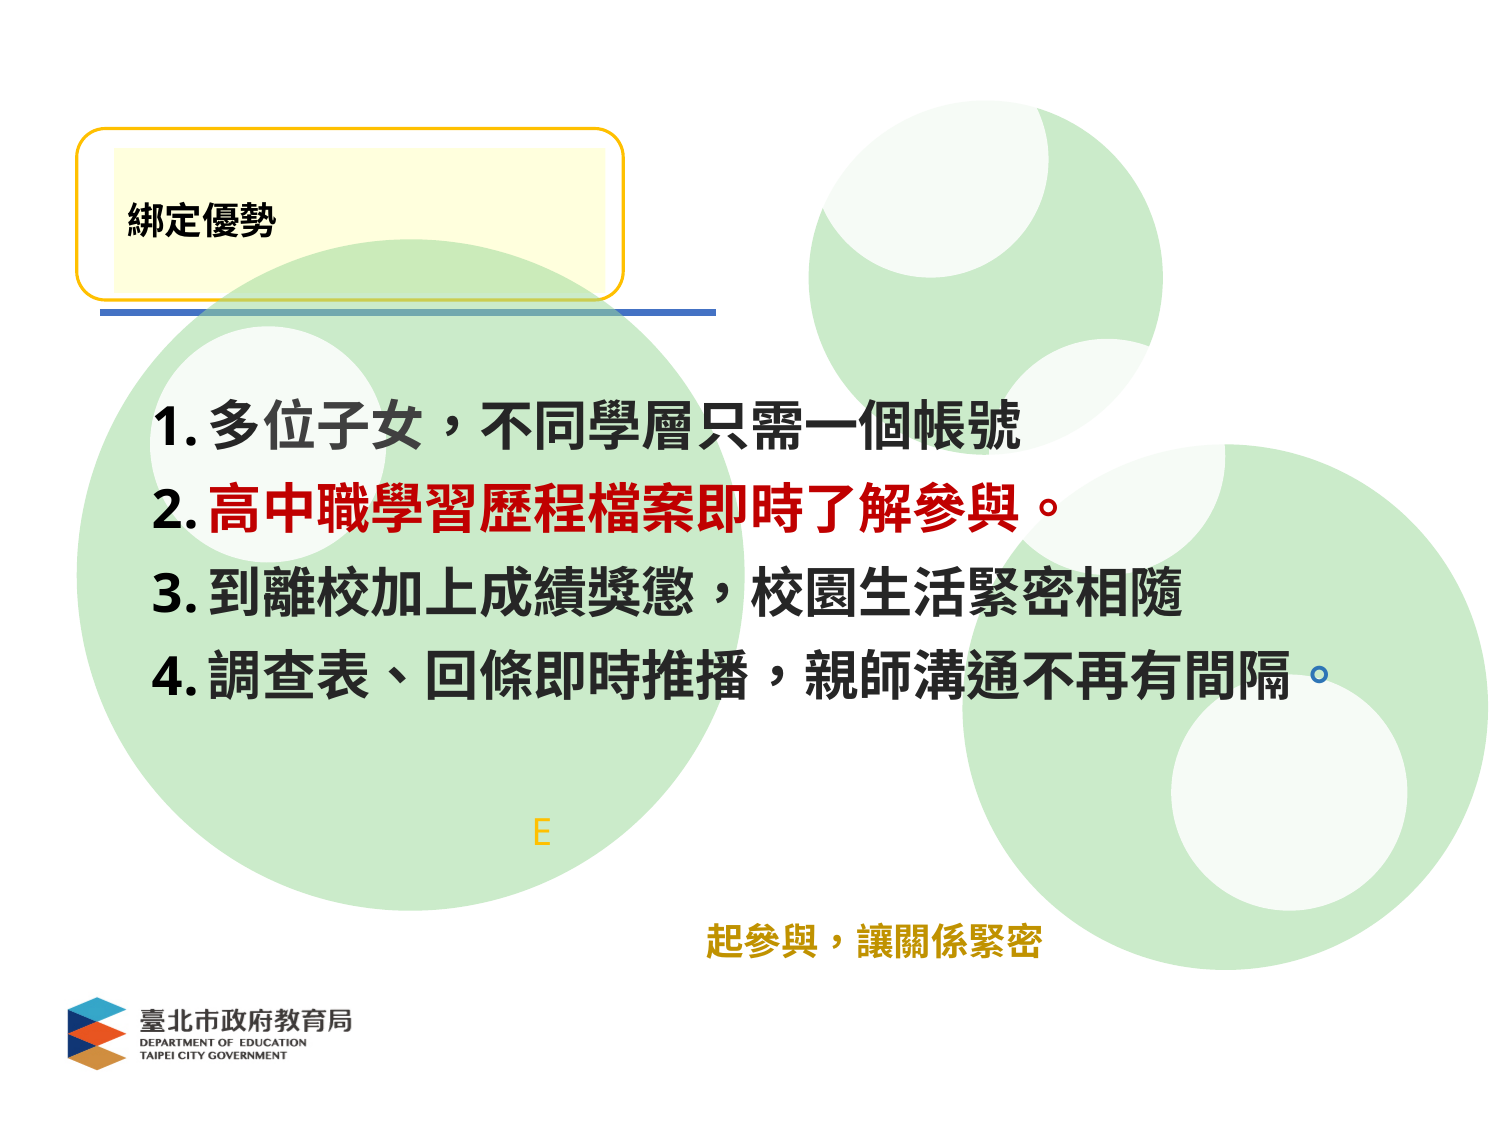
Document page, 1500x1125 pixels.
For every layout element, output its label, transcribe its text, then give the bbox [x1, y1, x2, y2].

text_box E [516, 801, 567, 861]
text_box 起參與，讓關係緊密 [691, 911, 1059, 971]
text_box [114, 148, 672, 365]
text_box 綁定優勢 [112, 189, 593, 277]
text_box 多位子女，不同學層只需一個帳號 高中職學習歷程檔案即時了解參與。 到離校加上成績獎懲，校園生活緊密相隨 調查表、回條即時推播，親師溝通不再有間隔。 [137, 365, 1438, 714]
text_box [76, 382, 715, 911]
text_box [808, 41, 1182, 365]
text_box [962, 552, 1489, 970]
